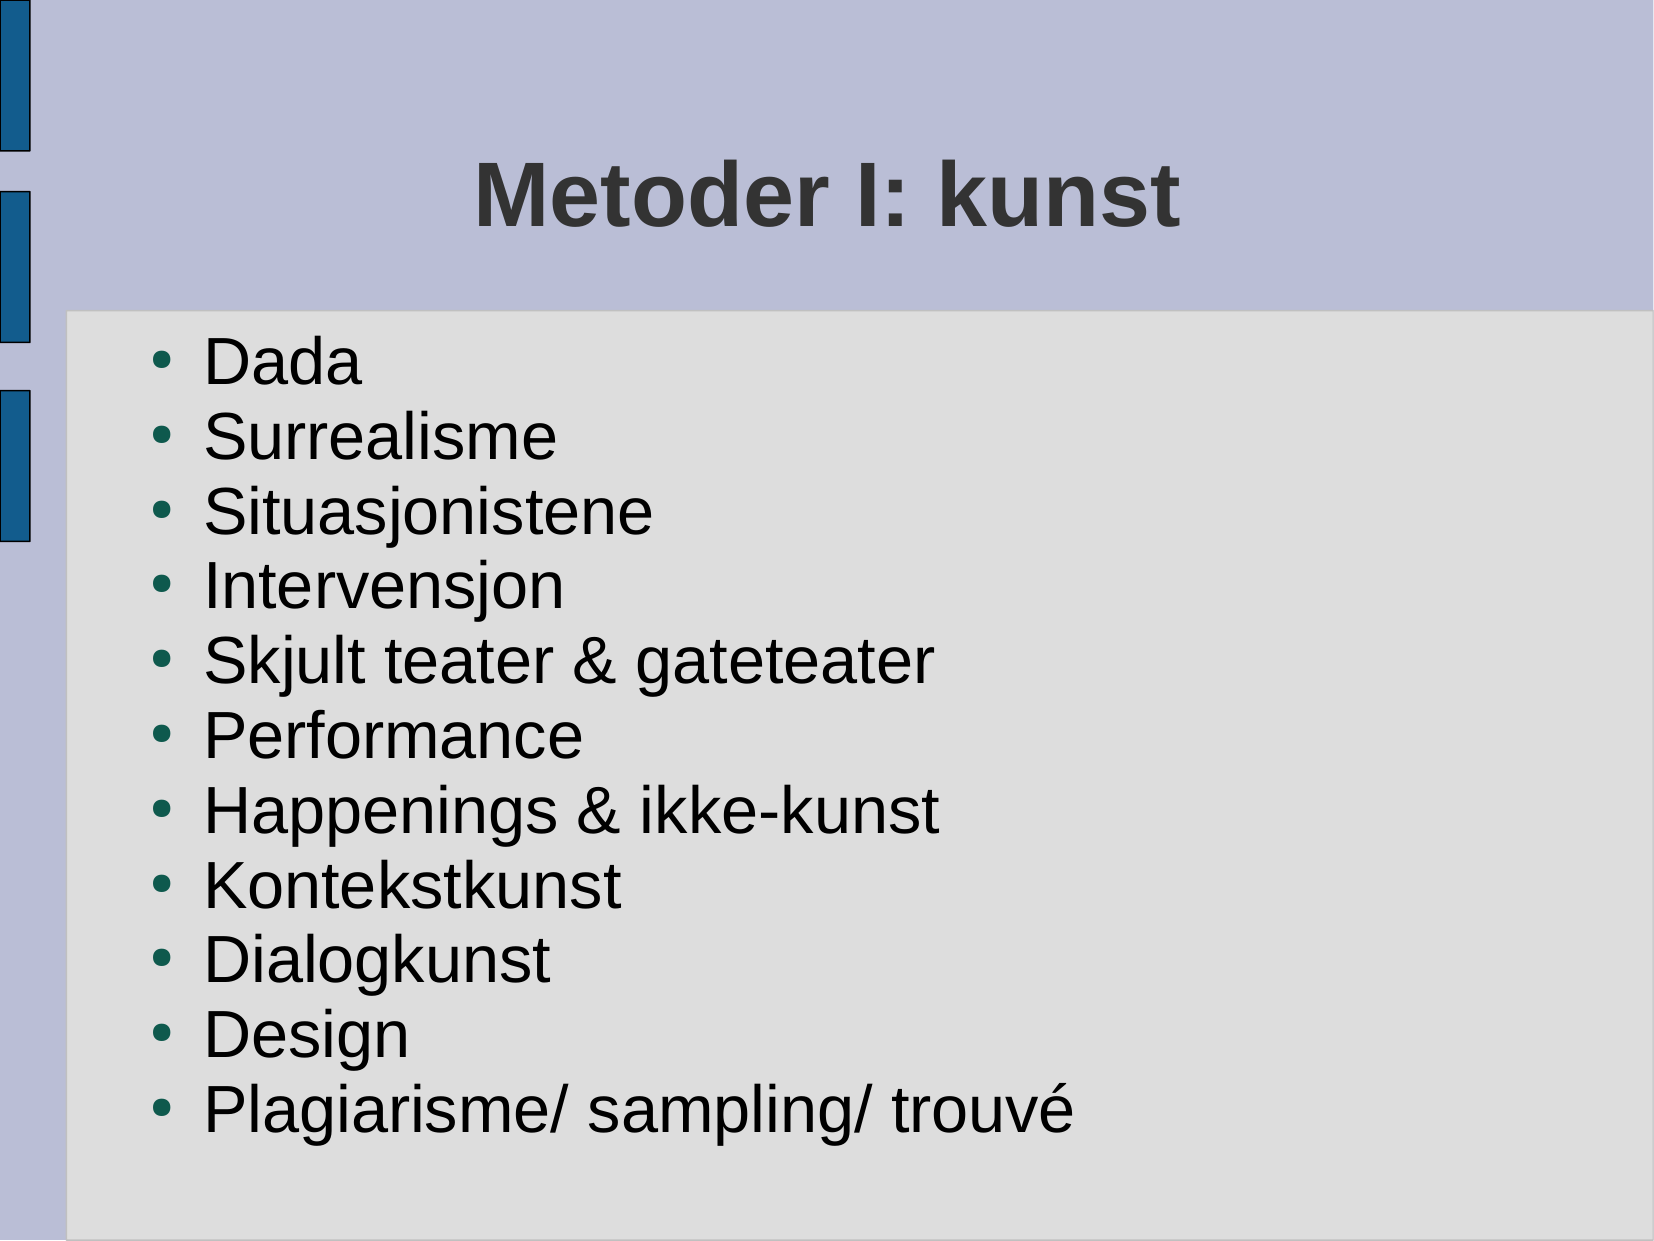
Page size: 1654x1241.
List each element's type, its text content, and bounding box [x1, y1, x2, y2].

title Metoder I: kunst [121, 91, 1534, 299]
list Dada Surrealisme Situasjonistene Intervensjon Skjult teater & gateteater Performance Happenings & ikke-kunst Kontekstkunst Dialogkunst Design Plagiarisme/ sampling/ trouvé [114, 324, 1097, 1222]
